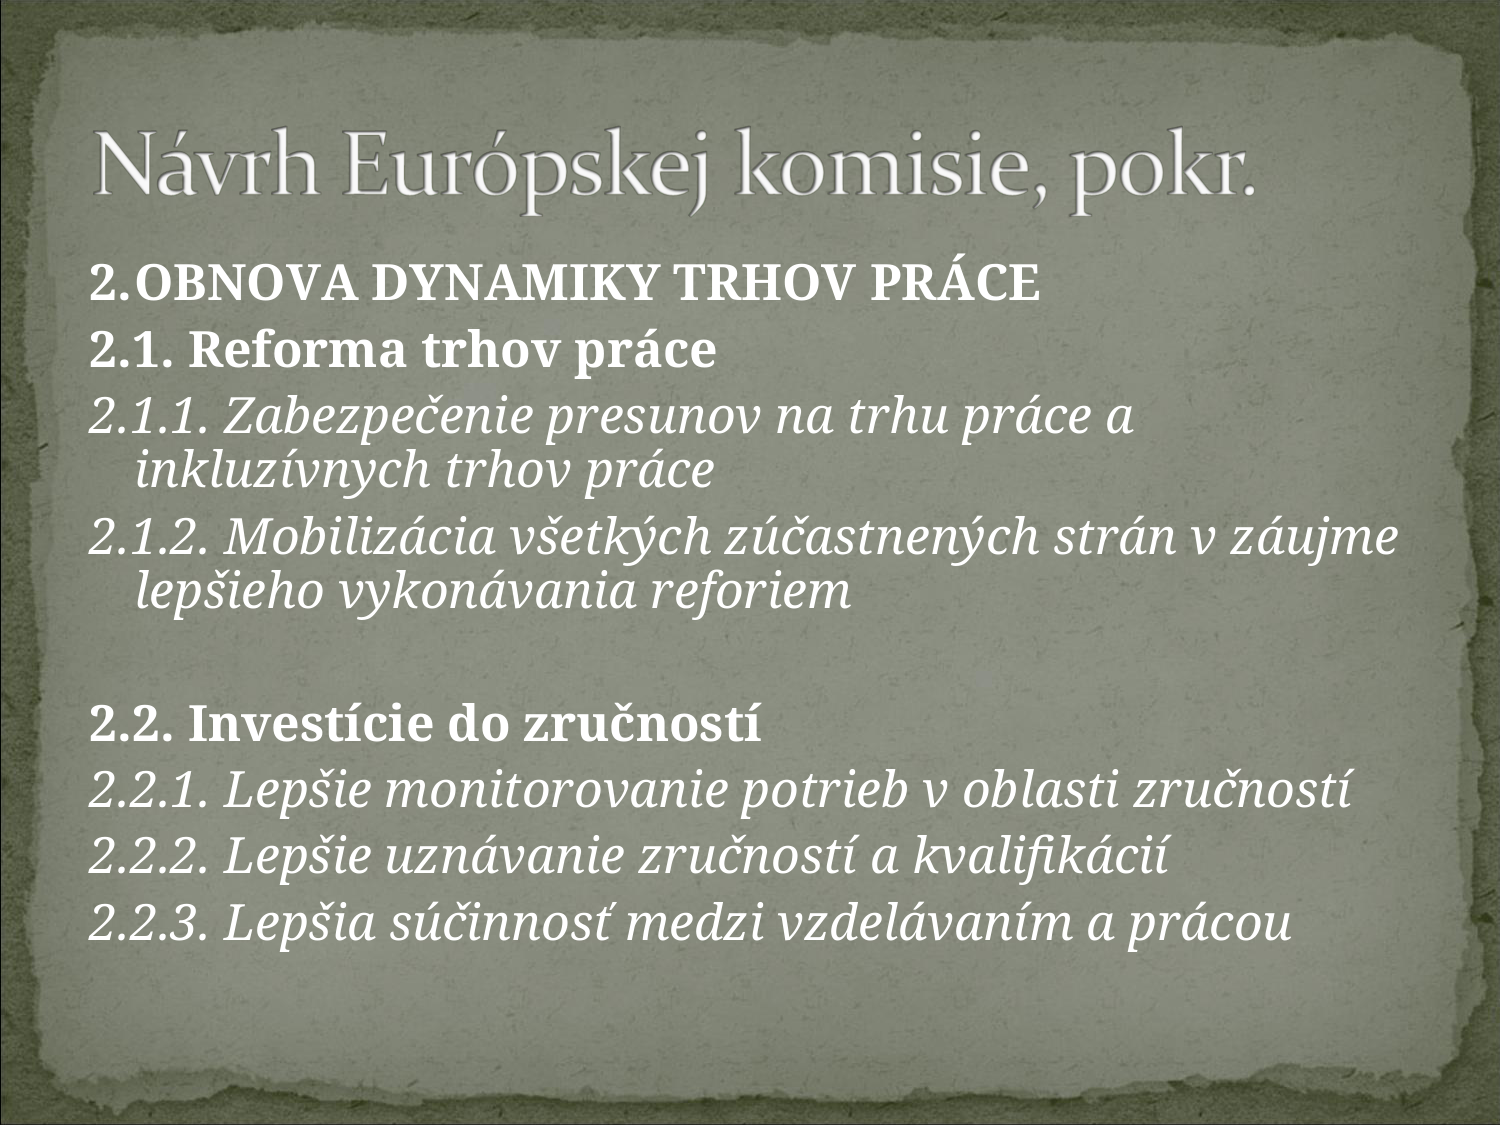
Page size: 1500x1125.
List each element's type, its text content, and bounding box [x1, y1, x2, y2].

list 2. OBNOVA DYNAMIKY TRHOV PRÁCE 2.1. Reforma trhov práce 2.1.1. Zabezpečenie presunov na trhu práce a inkluzívnych trhov práce 2.1.2. Mobilizácia všetkých zúčastnených strán v záujme lepšieho vykonávania reforiem 2.2. Investície do zručností 2.2.1. Lepšie monitorovanie potrieb v oblasti zručností 2.2.2. Lepšie uznávanie zručností a kvalifikácií 2.2.3. Lepšia súčinnosť medzi vzdelávaním a prácou [75, 249, 1426, 1125]
text_box [34, 23, 1427, 227]
picture [0, 0, 1500, 1125]
